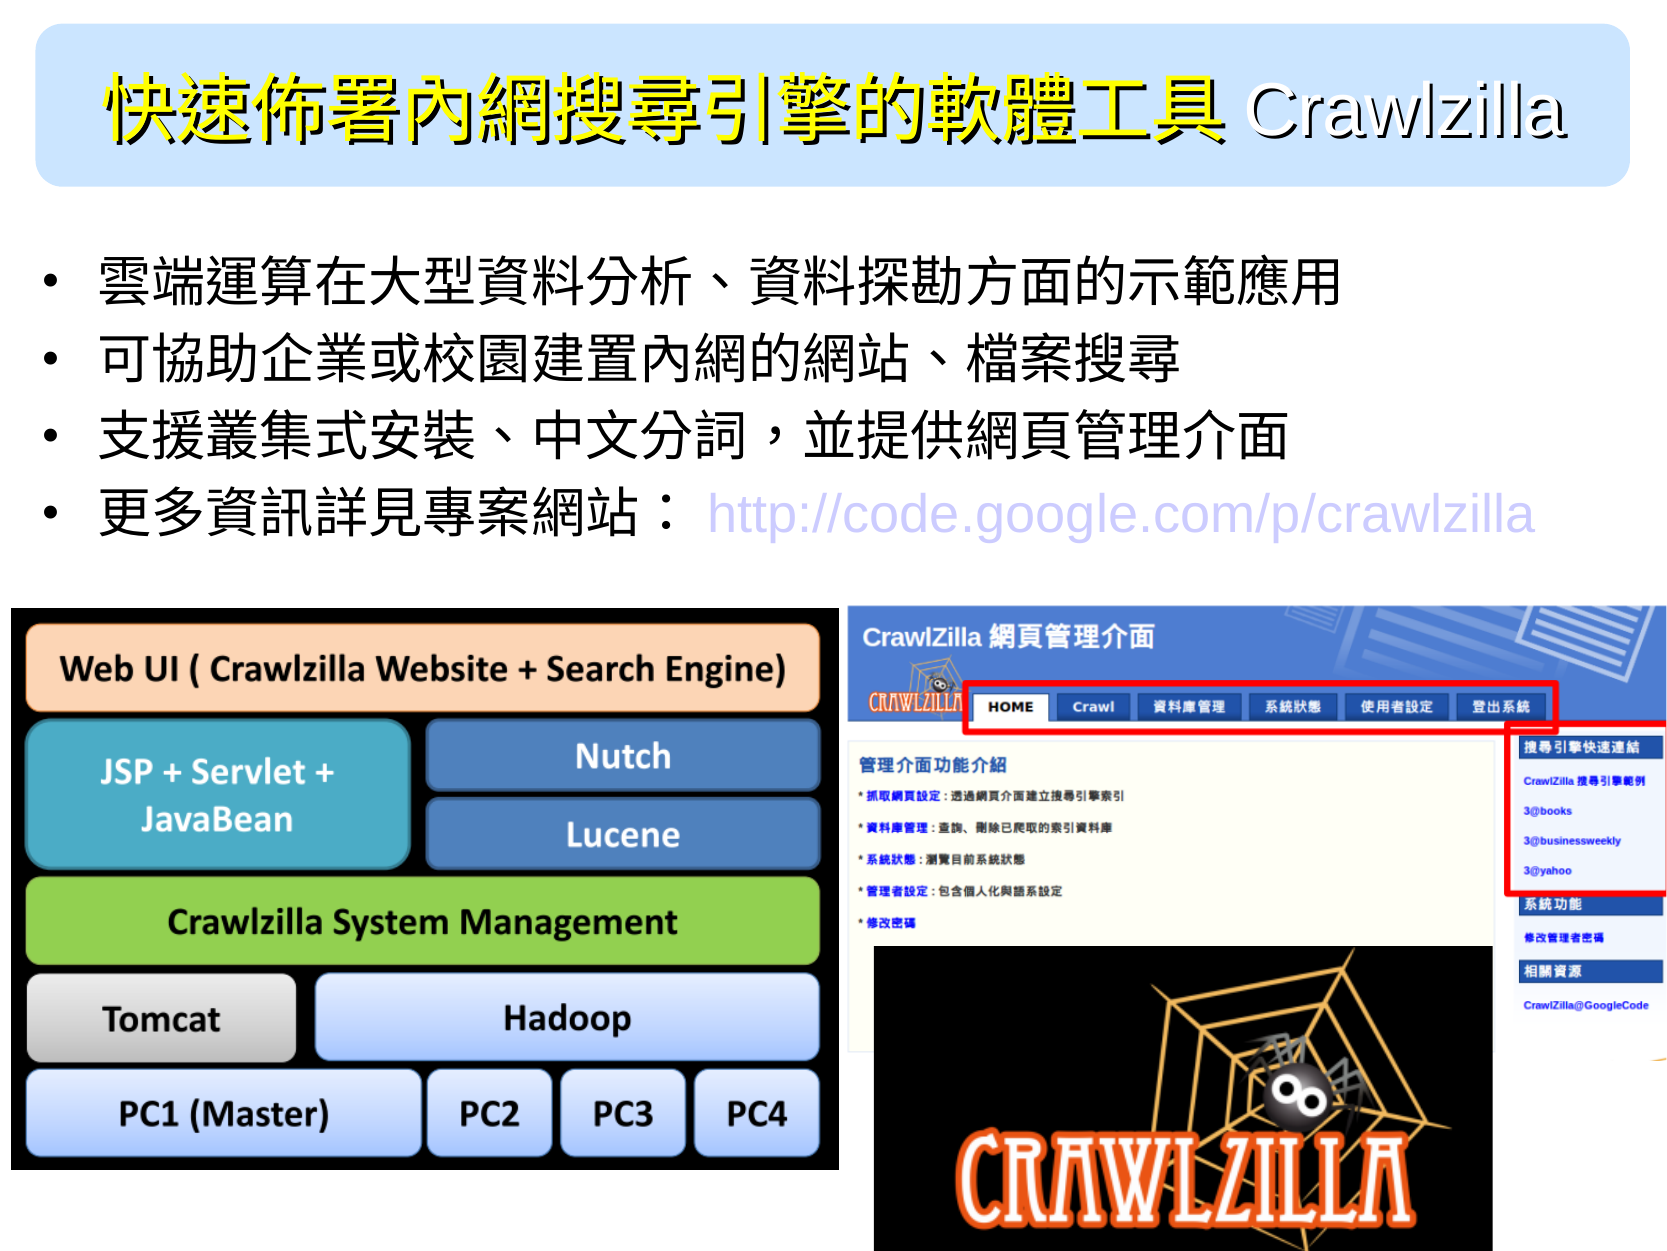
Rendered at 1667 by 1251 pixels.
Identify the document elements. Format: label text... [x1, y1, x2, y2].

text_box 快速佈署內網搜尋引擎的軟體工具Crawlzilla [35, 23, 1630, 187]
picture [844, 602, 1667, 1251]
text_box 雲端運算在大型資料分析、資料探勘方面的示範應用 可協助企業或校園建置內網的網站、檔案搜尋 支援叢集式安裝、中文分詞，並提供網頁管理介面 更多資訊詳見專案網站：http://code.google.com/p/crawlzilla [41, 248, 1625, 550]
picture [11, 608, 839, 1170]
